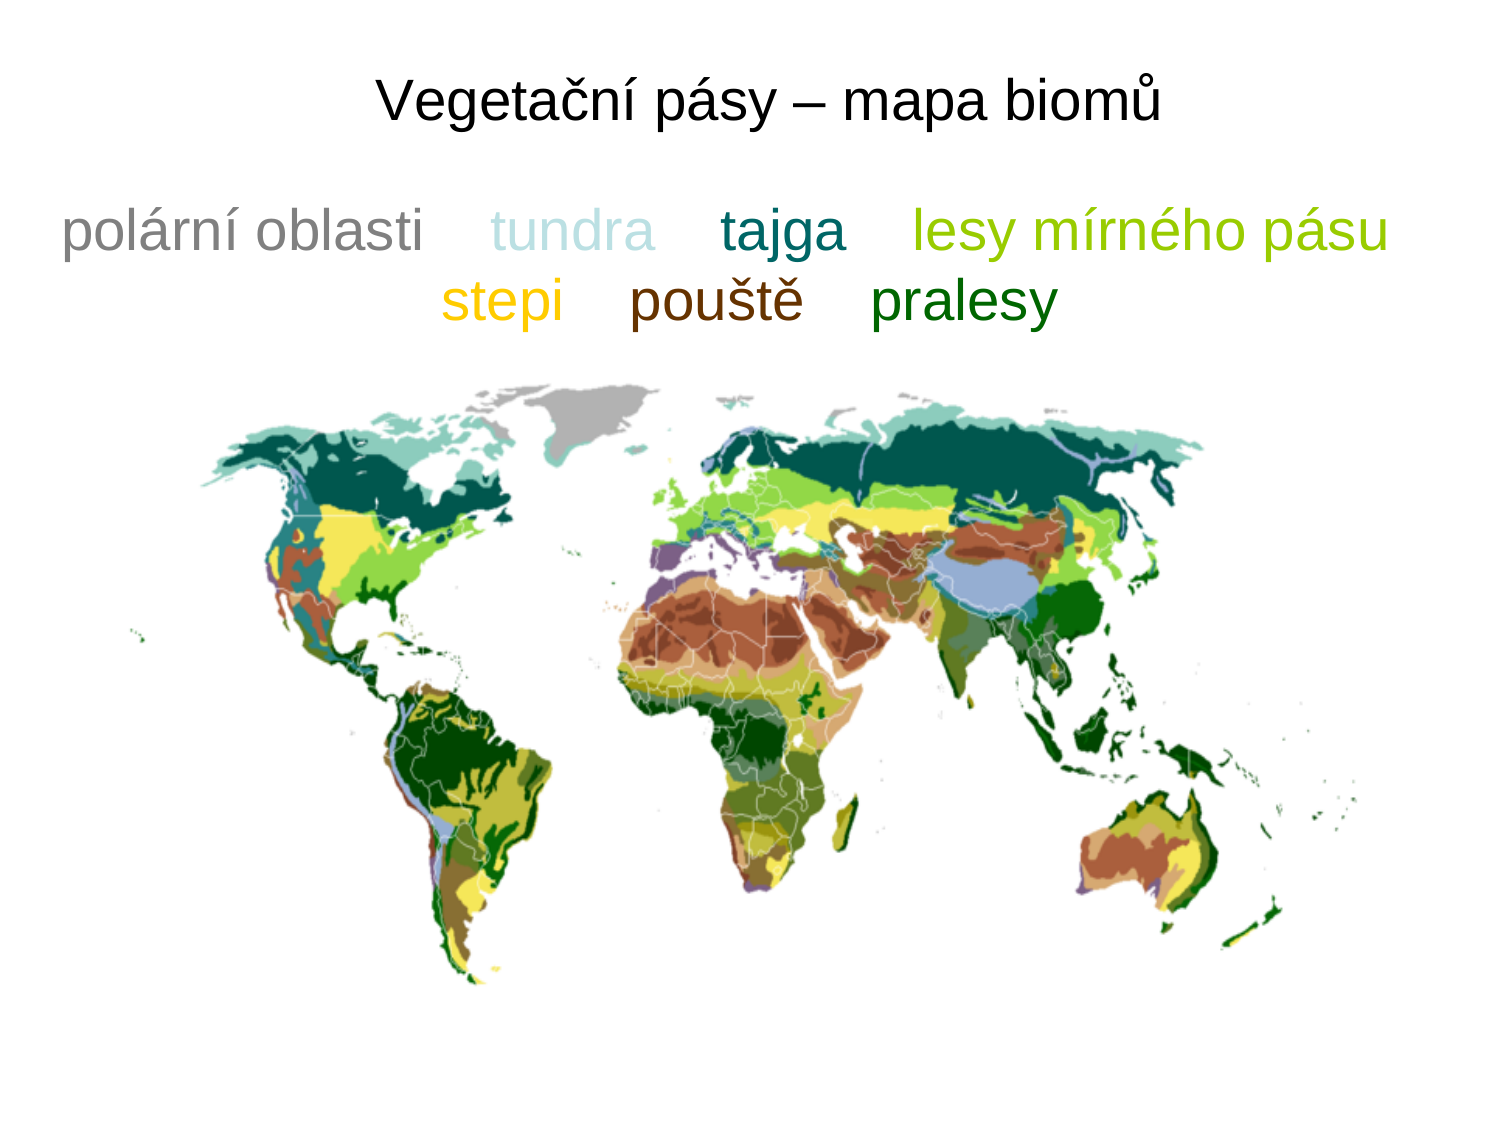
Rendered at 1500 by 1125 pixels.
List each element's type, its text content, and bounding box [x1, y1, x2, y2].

text_box polární oblasti tundra tajga lesy mírného pásu stepi pouště pralesy [0, 184, 1500, 340]
text_box Vegetační pásy – mapa biomů [360, 54, 1180, 141]
picture [123, 373, 1365, 1125]
